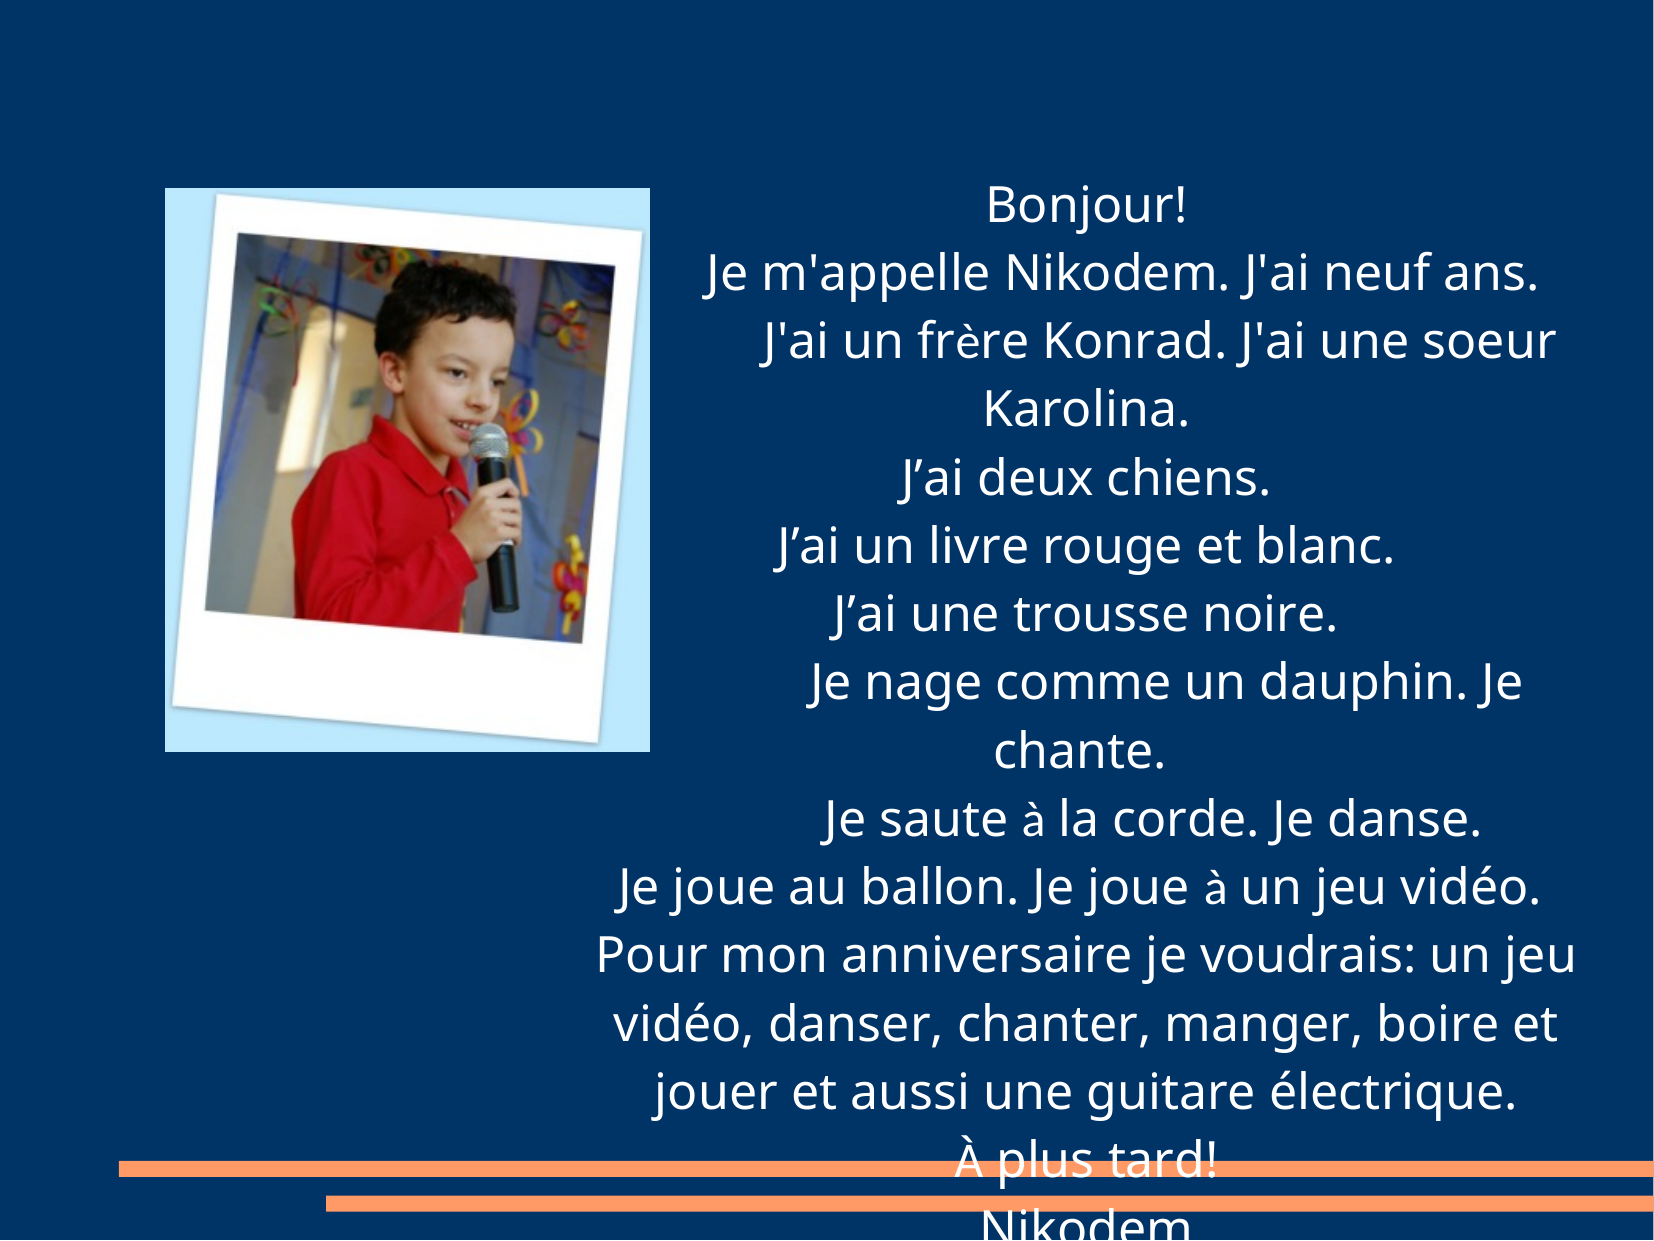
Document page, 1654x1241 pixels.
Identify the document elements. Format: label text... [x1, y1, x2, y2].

subtitle Bonjour! Je m'appelle Nikodem. J'ai neuf ans. J'ai un frère Konrad. J'ai une soeur Karolina. J’ai deux chiens. J’ai un livre rouge et blanc. J’ai une trousse noire. Je nage comme un dauphin. Je chante. Je saute à la corde. Je danse. Je joue au ballon. Je joue à un jeu vidéo. Pour mon anniversaire je voudrais: un jeu vidéo, danser, chanter, manger, boire et jouer et aussi une guitare électrique. À plus tard! Nikodem [566, 177, 1607, 1241]
picture [165, 188, 650, 752]
